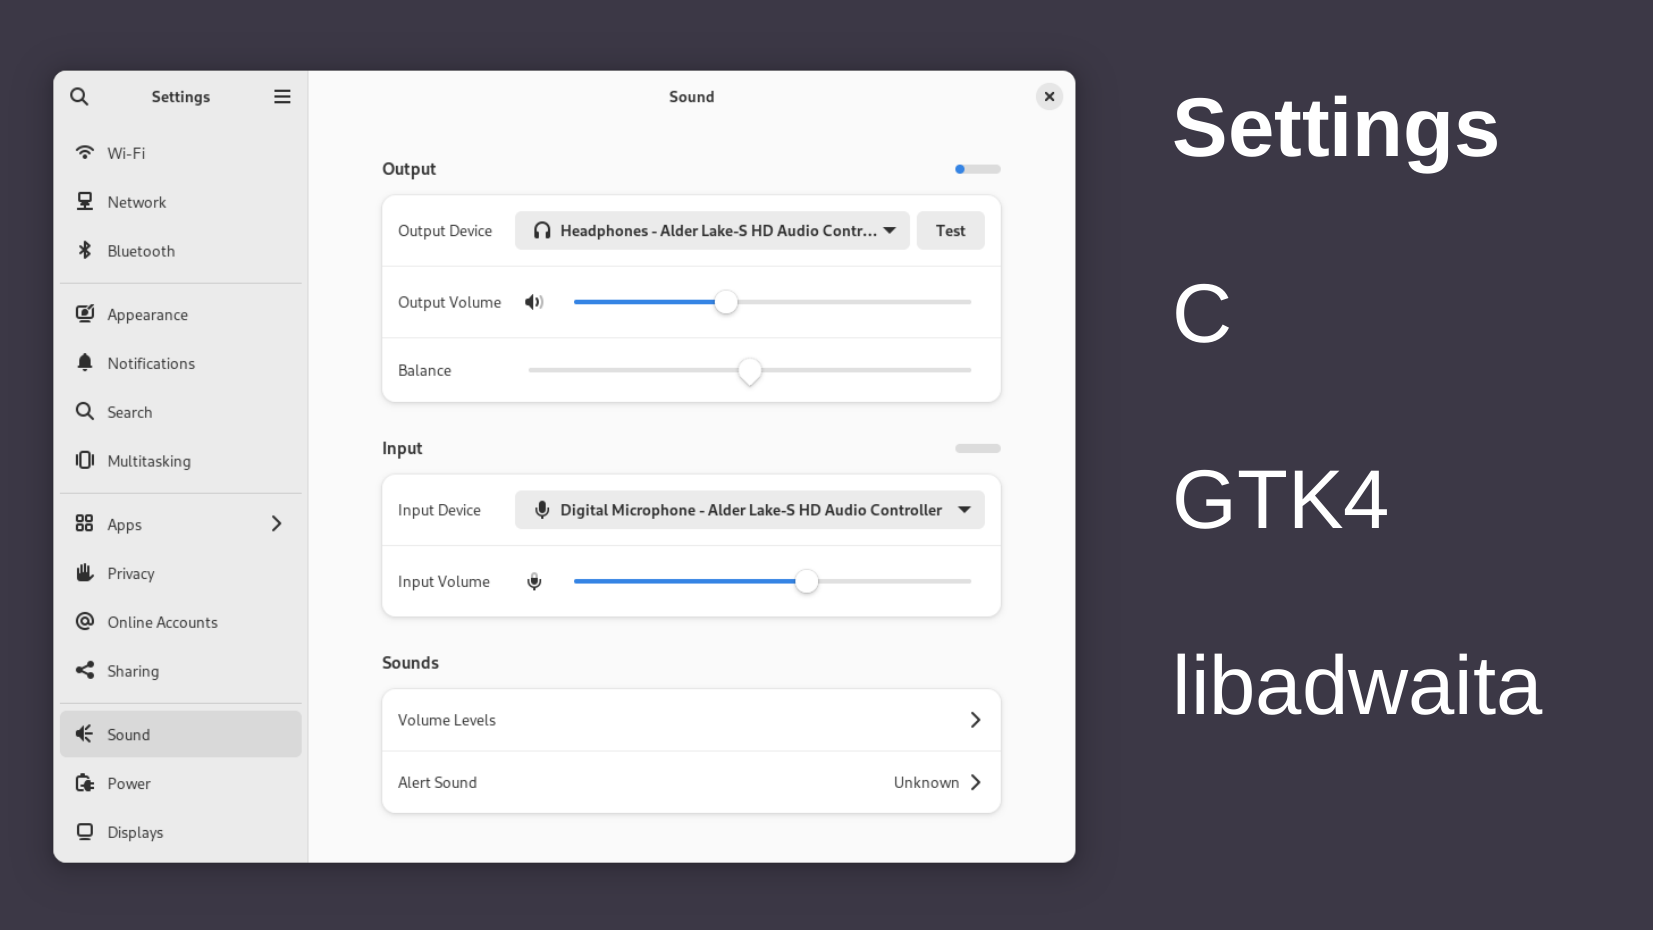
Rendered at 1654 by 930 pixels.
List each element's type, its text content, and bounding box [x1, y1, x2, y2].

text_box Settings C GTK4 libadwaita [1157, 73, 1602, 846]
picture [0, 8, 1145, 930]
